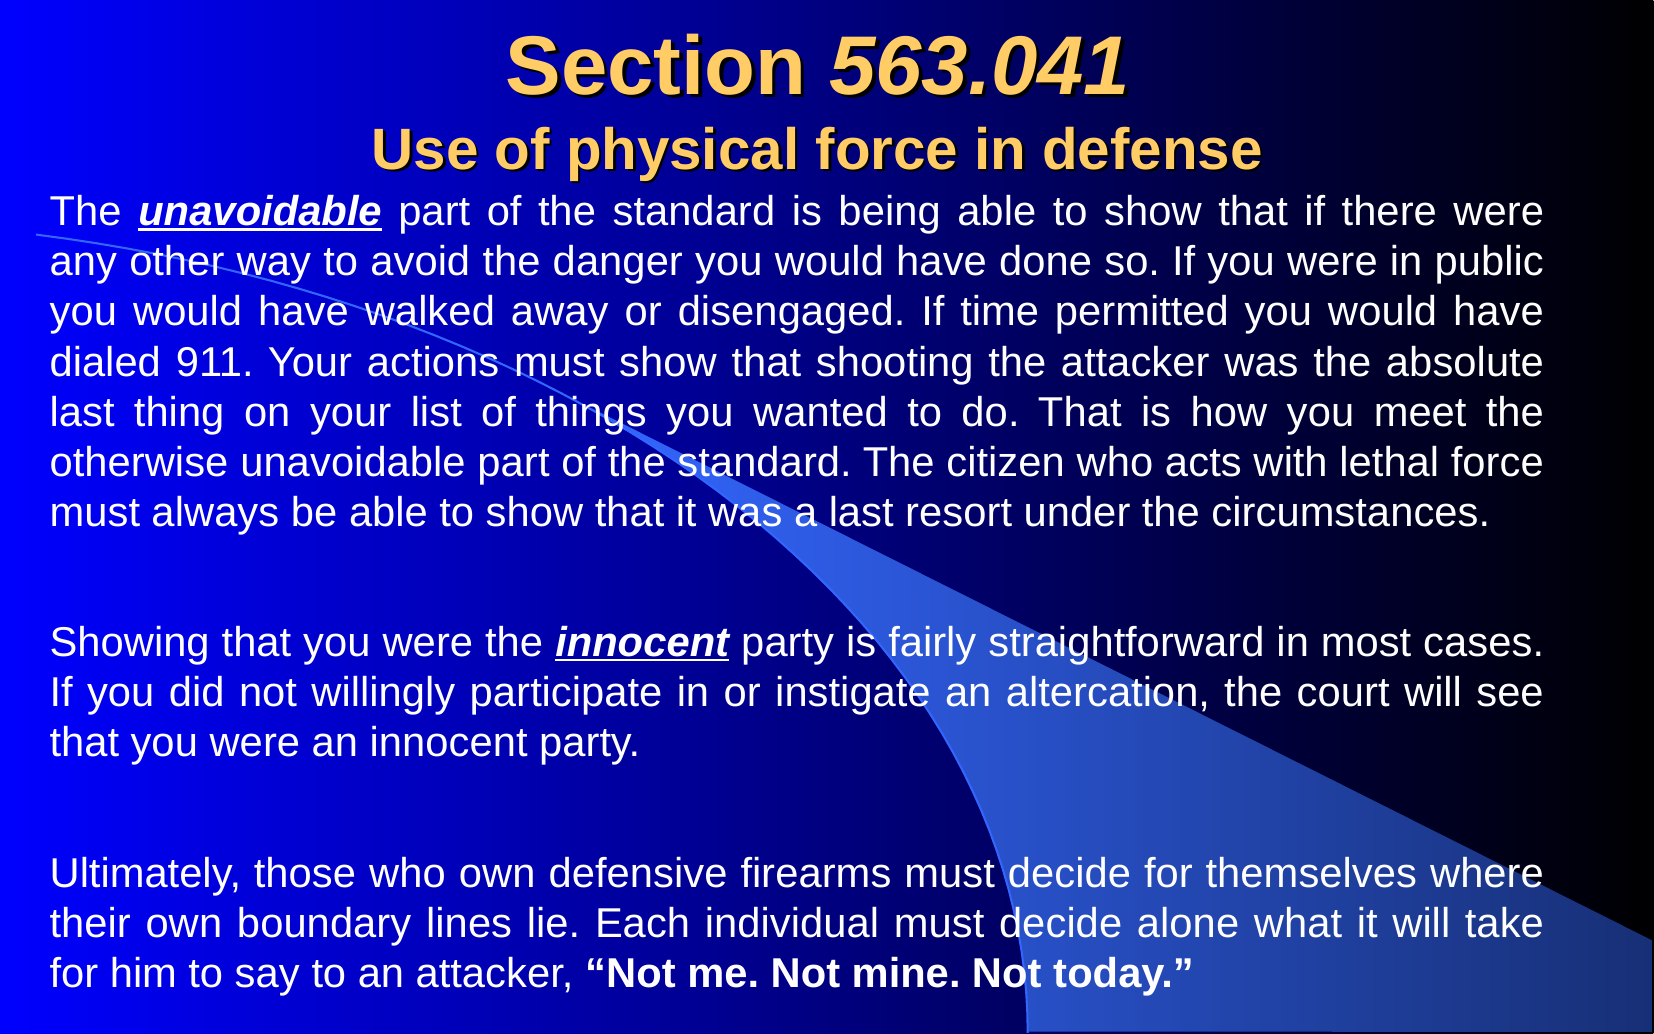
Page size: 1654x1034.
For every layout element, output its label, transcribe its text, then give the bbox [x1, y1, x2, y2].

title Section 563.041 Use of physical force in defense [115, 3, 1520, 184]
list The unavoidable part of the standard is being able to show that if there were any other way to avoid the danger you would have done so. If you were in public you would have walked away or disengaged. If time permitted you would have dialed 911. Your actions must show that shooting the attacker was the absolute last thing on your list of things you wanted to do. That is how you meet the otherwise unavoidable part of the standard. The citizen who acts with lethal force must always be able to show that it was a last resort under the circumstances. Showing that you were the innocent party is fairly straightforward in most cases. If you did not willingly participate in or instigate an altercation, the court will see that you were an innocent party. Ultimately, those who own defensive firearms must decide for themselves where their own boundary lines lie. Each individual must decide alone what it will take for him to say to an attacker, “Not me. Not mine. Not today.” [49, 184, 1546, 991]
